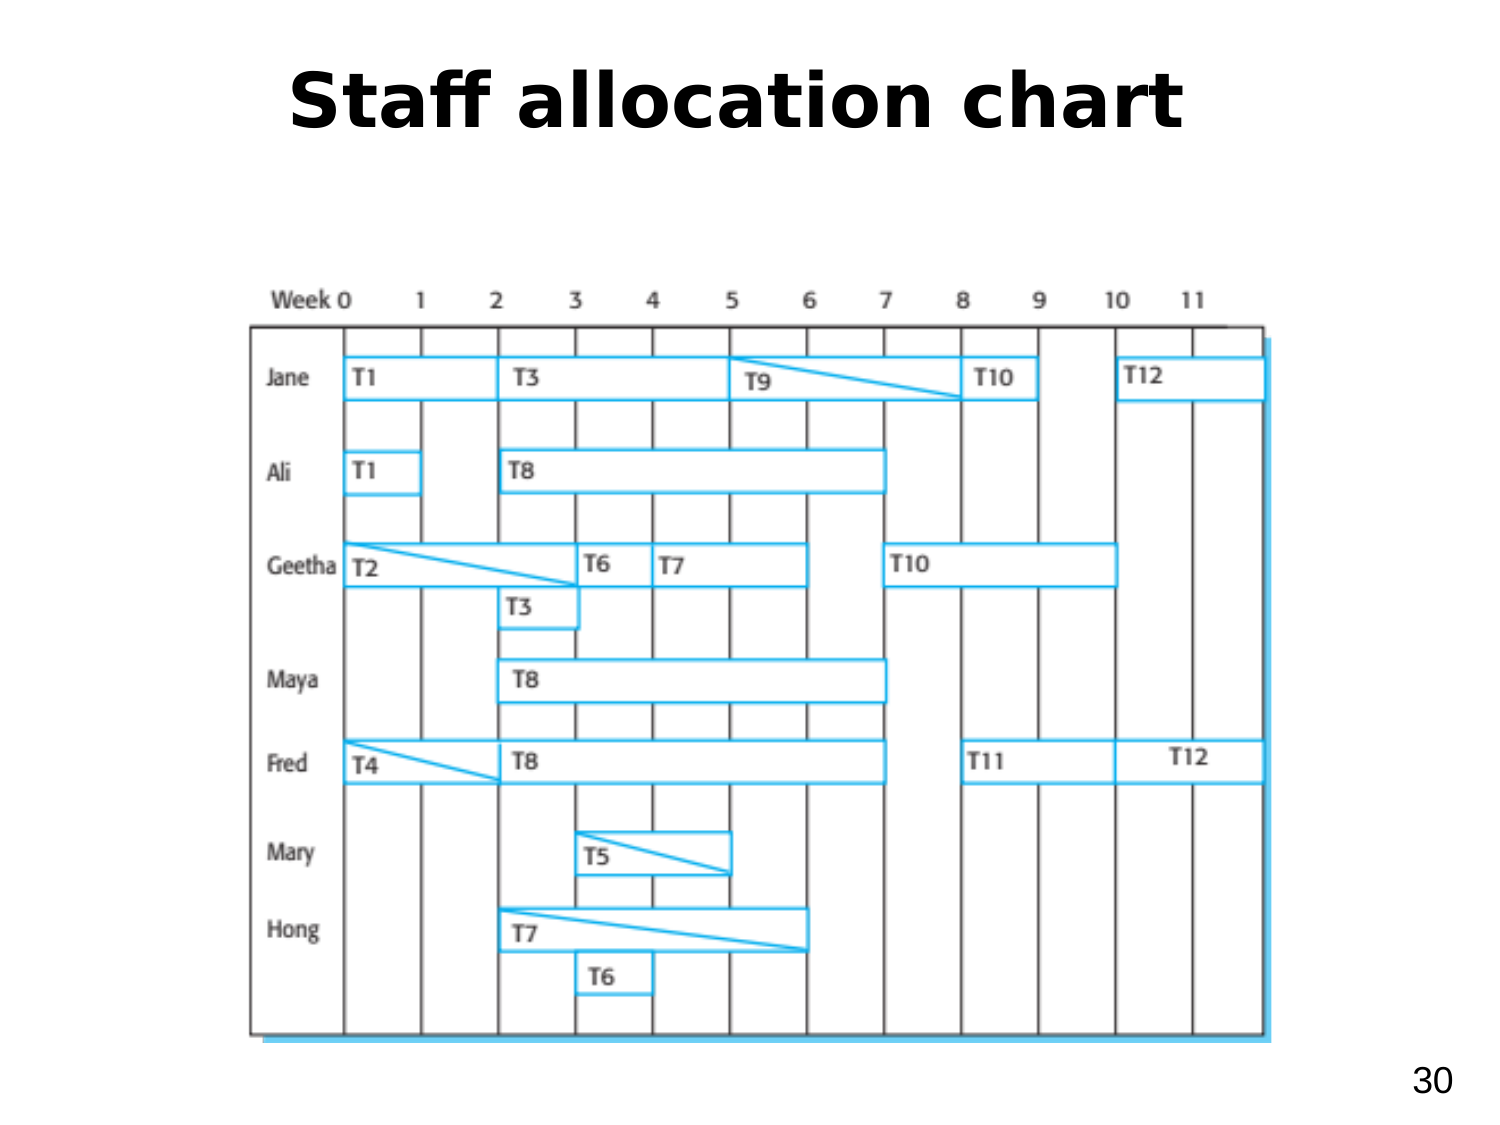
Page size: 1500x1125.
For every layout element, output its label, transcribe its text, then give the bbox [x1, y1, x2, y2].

picture [248, 284, 1272, 1043]
title Staff allocation chart [75, 44, 1425, 177]
